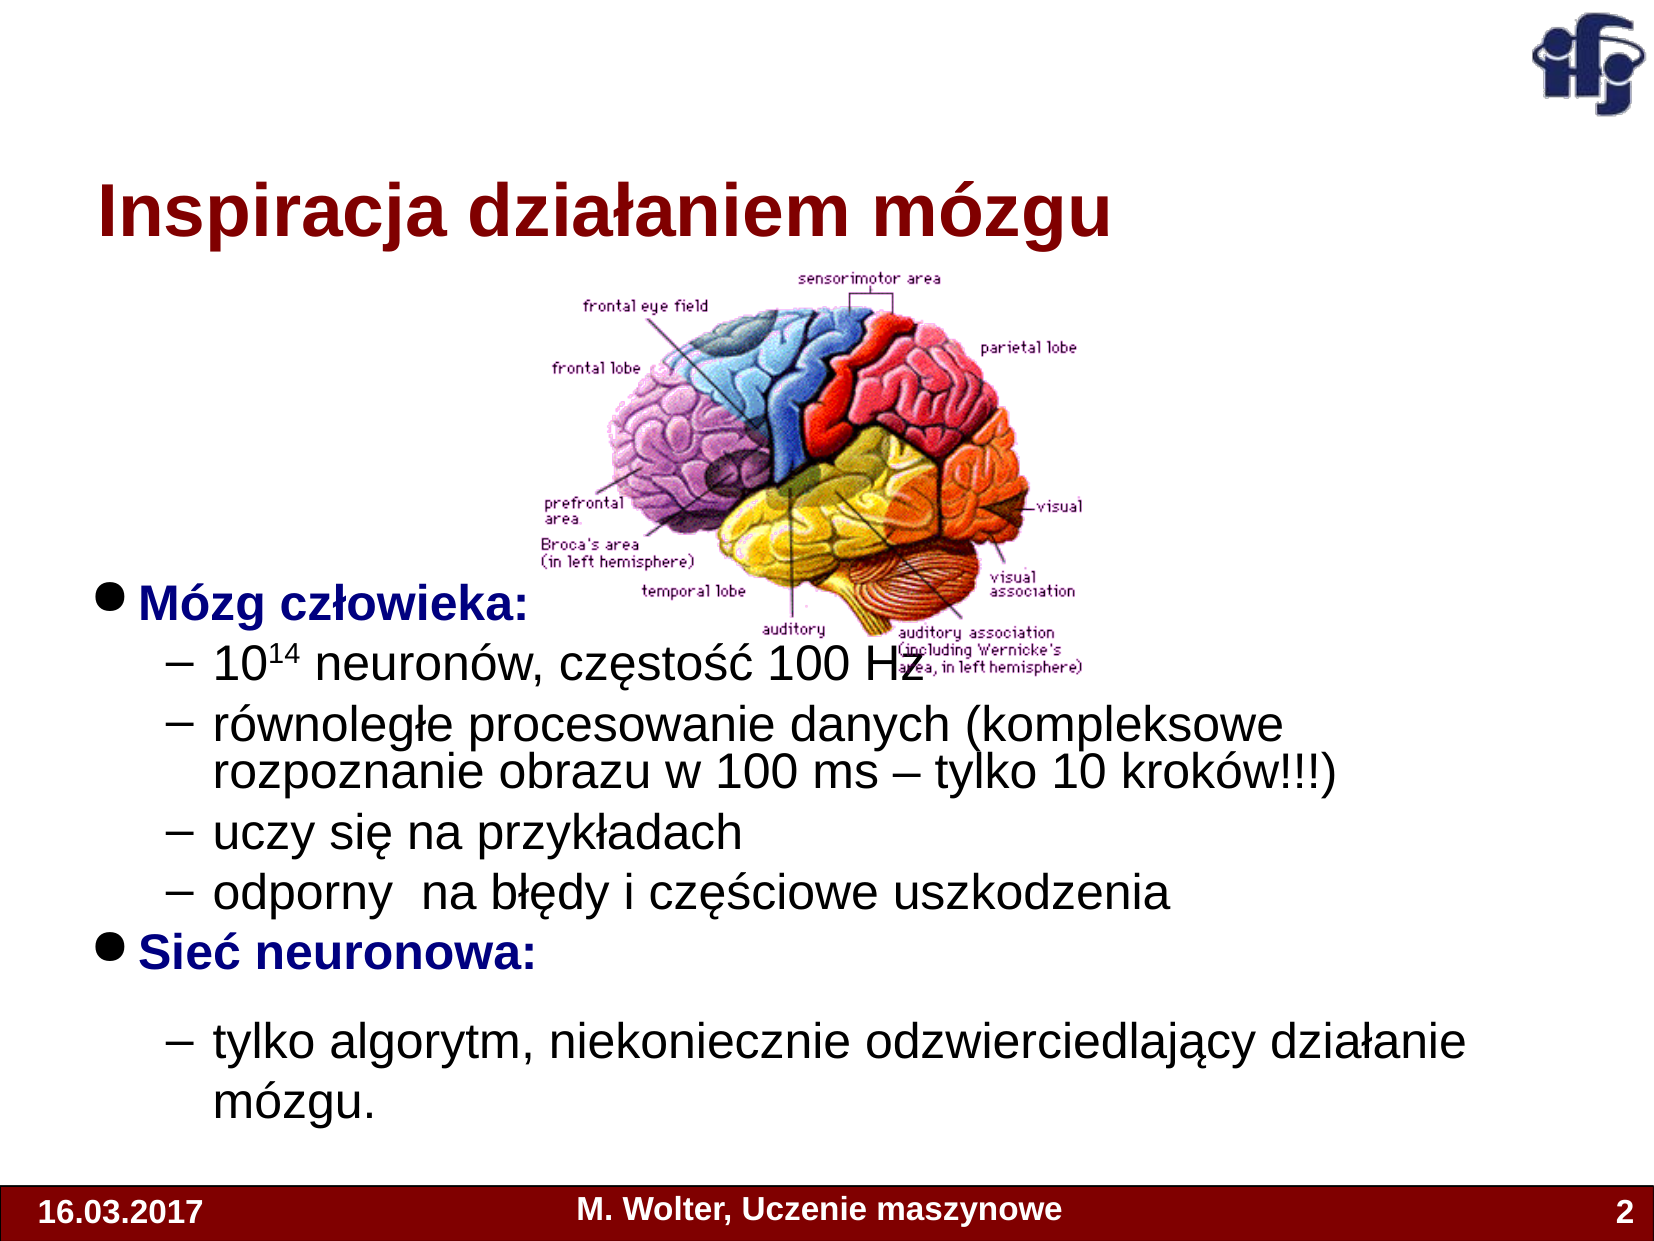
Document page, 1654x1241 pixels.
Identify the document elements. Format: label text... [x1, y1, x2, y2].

title Inspiracja działaniem mózgu [82, 82, 1571, 331]
picture [537, 267, 1087, 680]
picture [1525, 0, 1654, 129]
list Mózg człowieka: 1014 neuronów, częstość 100 Hz równoległe procesowanie danych (kompleksowe rozpoznanie obrazu w 100 ms – tylko 10 kroków!!!) uczy się na przykładach odporny na błędy i częściowe uszkodzenia Sieć neuronowa: tylko algorytm, niekoniecznie odzwierciedlający działanie mózgu. [76, 574, 1565, 1241]
